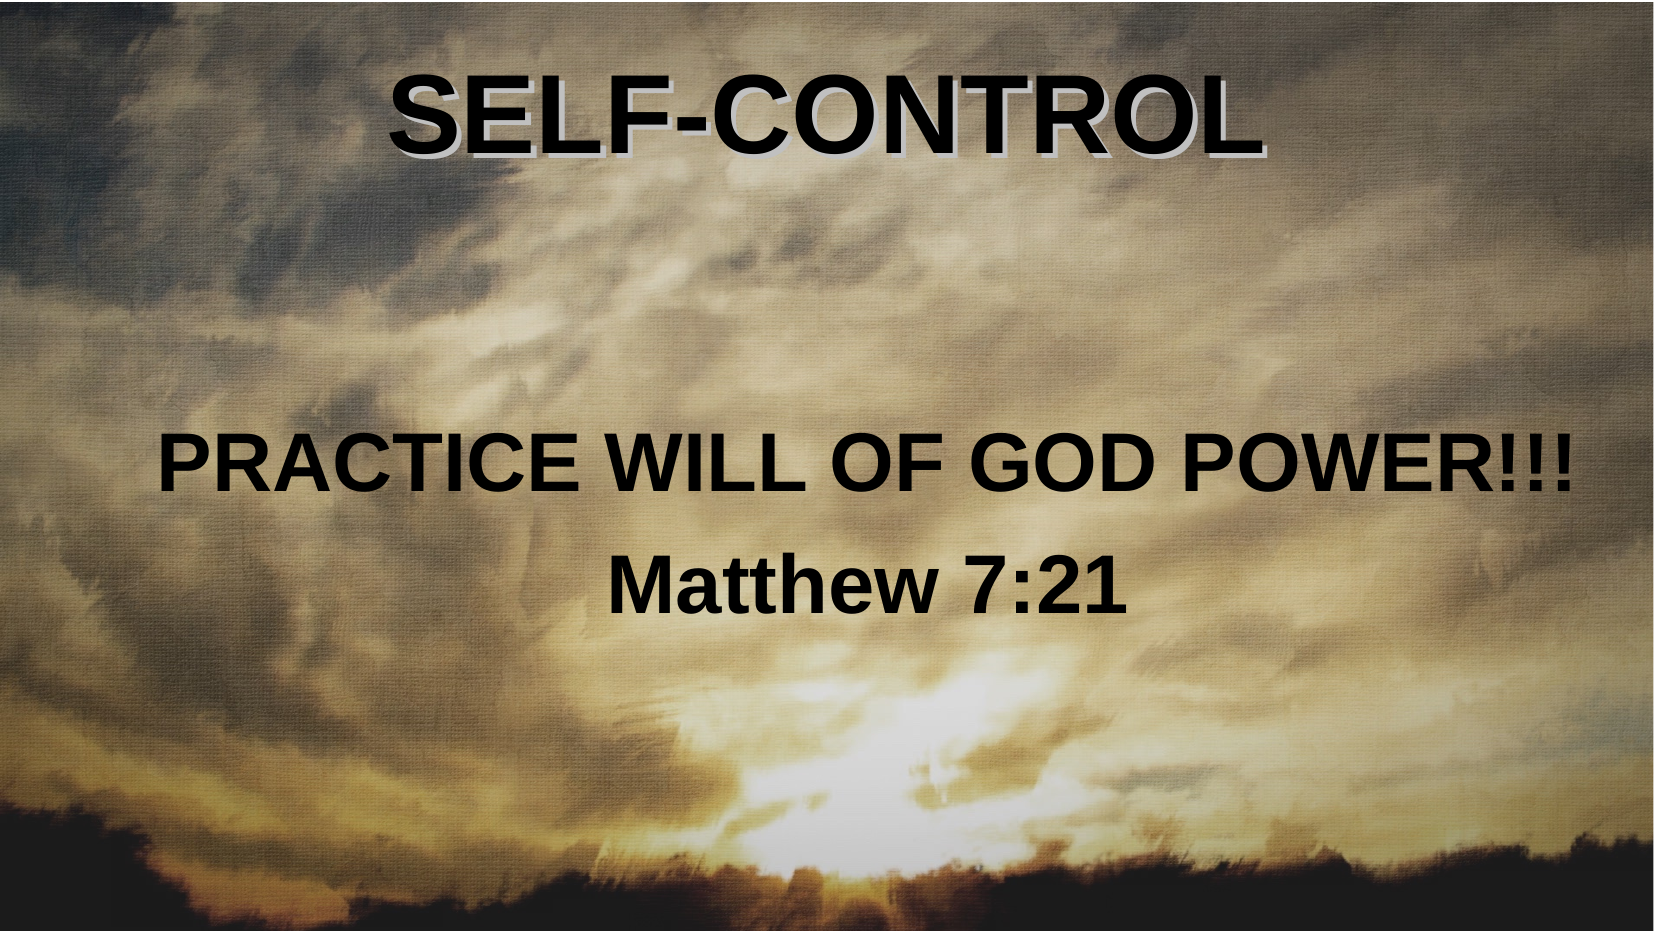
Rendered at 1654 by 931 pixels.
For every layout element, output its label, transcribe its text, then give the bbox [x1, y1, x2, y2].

picture [0, 2, 1654, 931]
title SELF-CONTROL [82, 37, 1571, 193]
list PRACTICE WILL OF GOD POWER!!! Matthew 7:21 [15, 217, 1651, 916]
